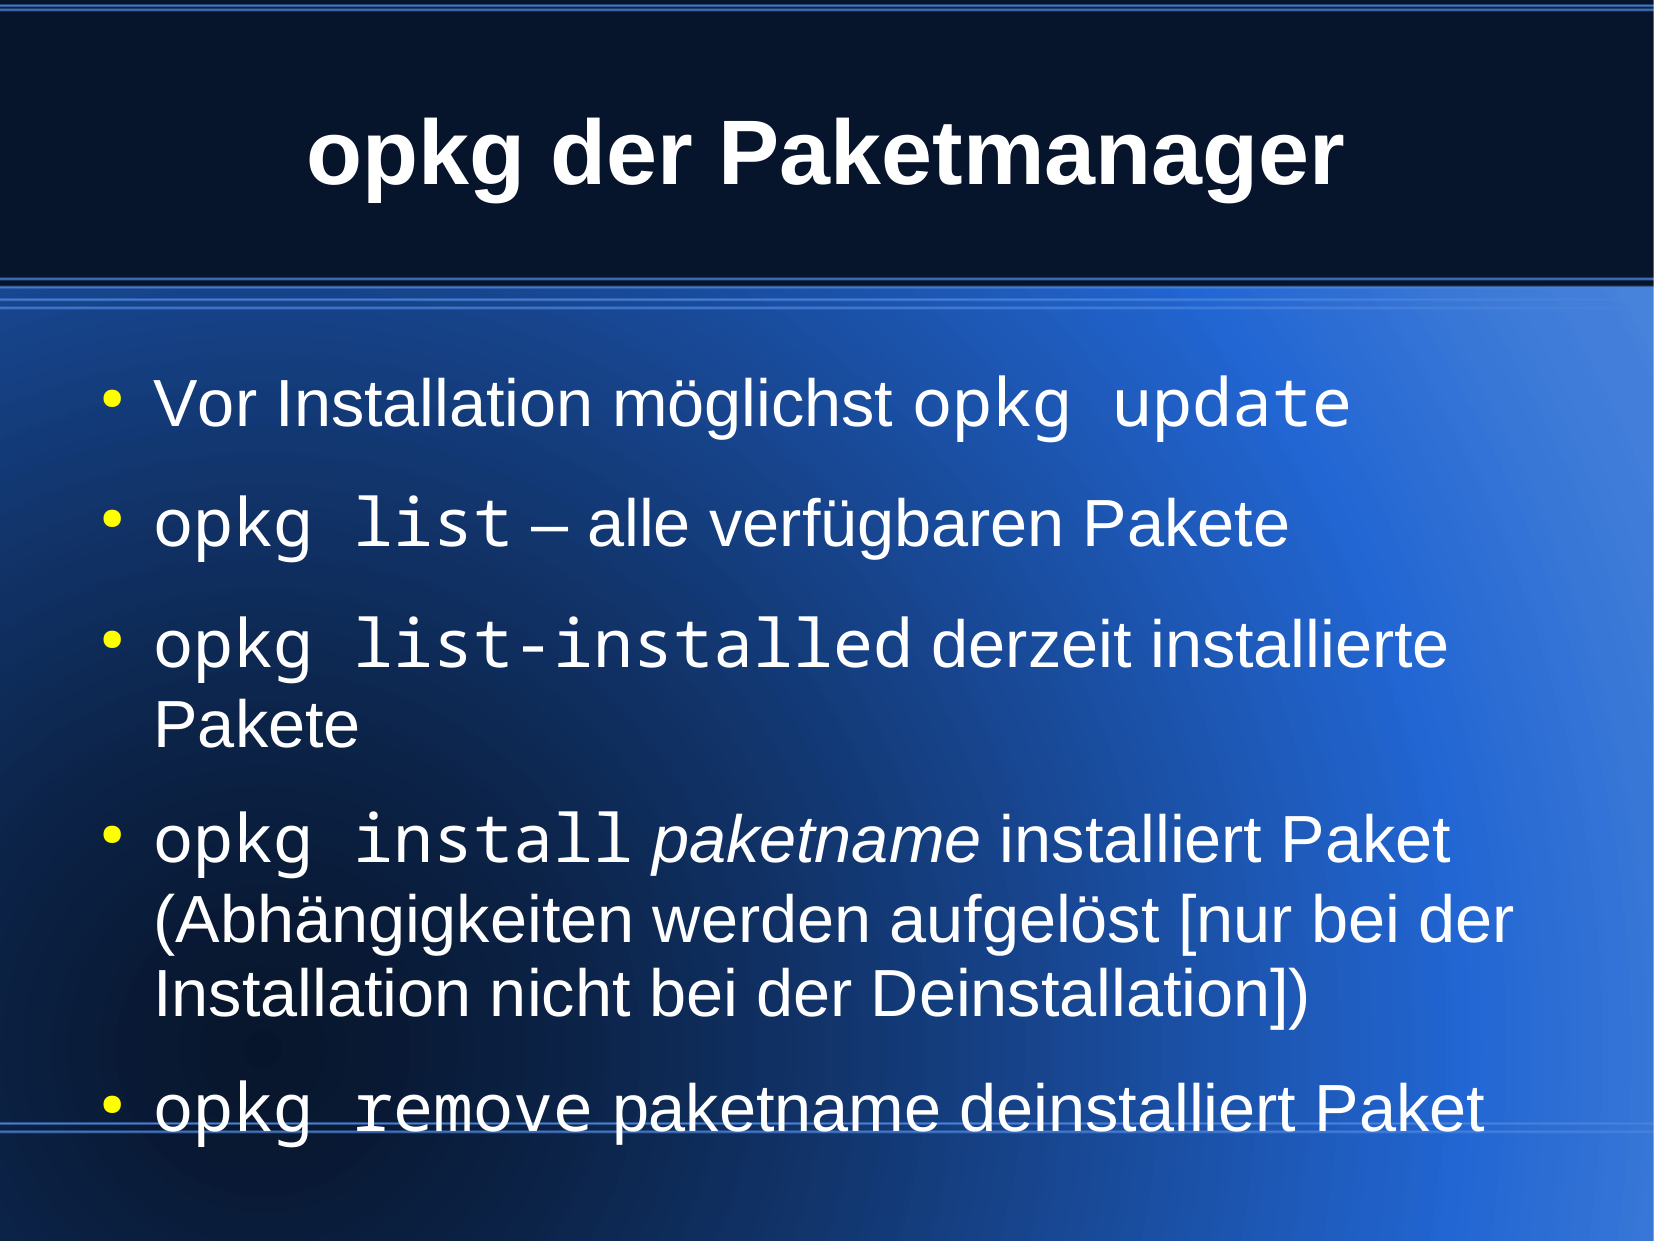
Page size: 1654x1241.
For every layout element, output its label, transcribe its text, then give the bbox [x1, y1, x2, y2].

title opkg der Paketmanager [82, 56, 1571, 250]
picture [0, 0, 1654, 1241]
list Vor Installation möglichst opkg update opkg list – alle verfügbaren Pakete opkg list-installed derzeit installierte Pakete opkg install paketname installiert Paket (Abhängigkeiten werden aufgelöst [nur bei der Installation nicht bei der Deinstallation]) opkg remove paketname deinstalliert Paket [82, 355, 1571, 1205]
